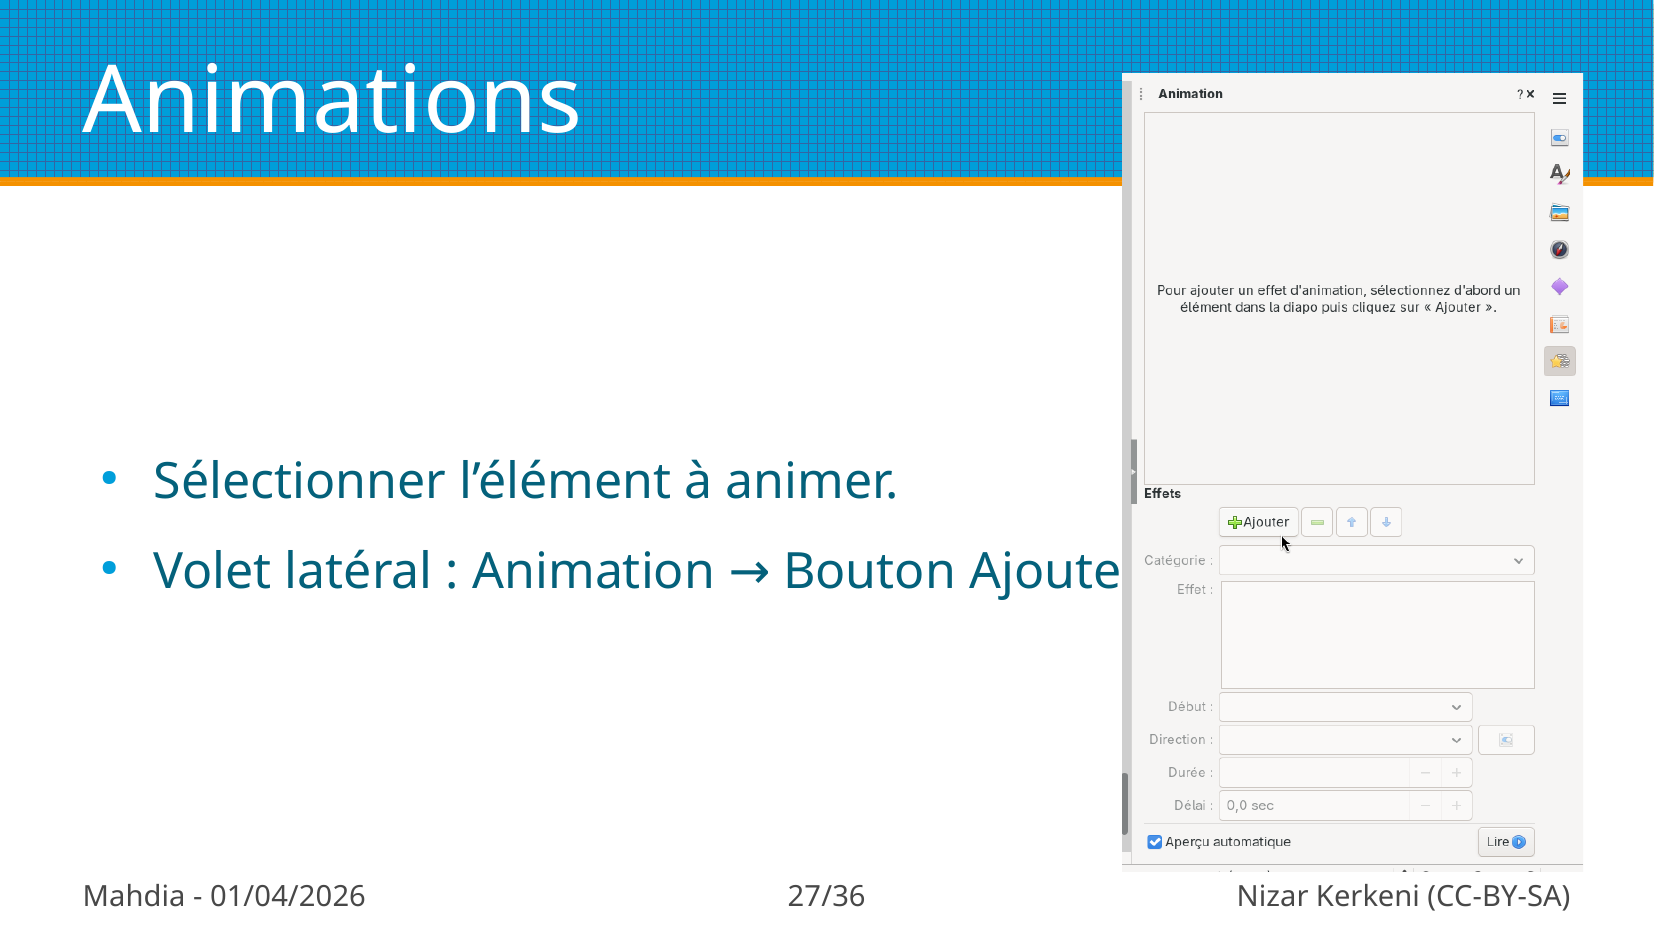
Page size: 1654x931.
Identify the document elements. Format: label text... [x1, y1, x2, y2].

picture [1122, 74, 1584, 872]
title Animations [82, 14, 1571, 178]
list Sélectionner l’élément à animer. Volet latéral : Animation → Bouton Ajouter [82, 236, 1122, 813]
